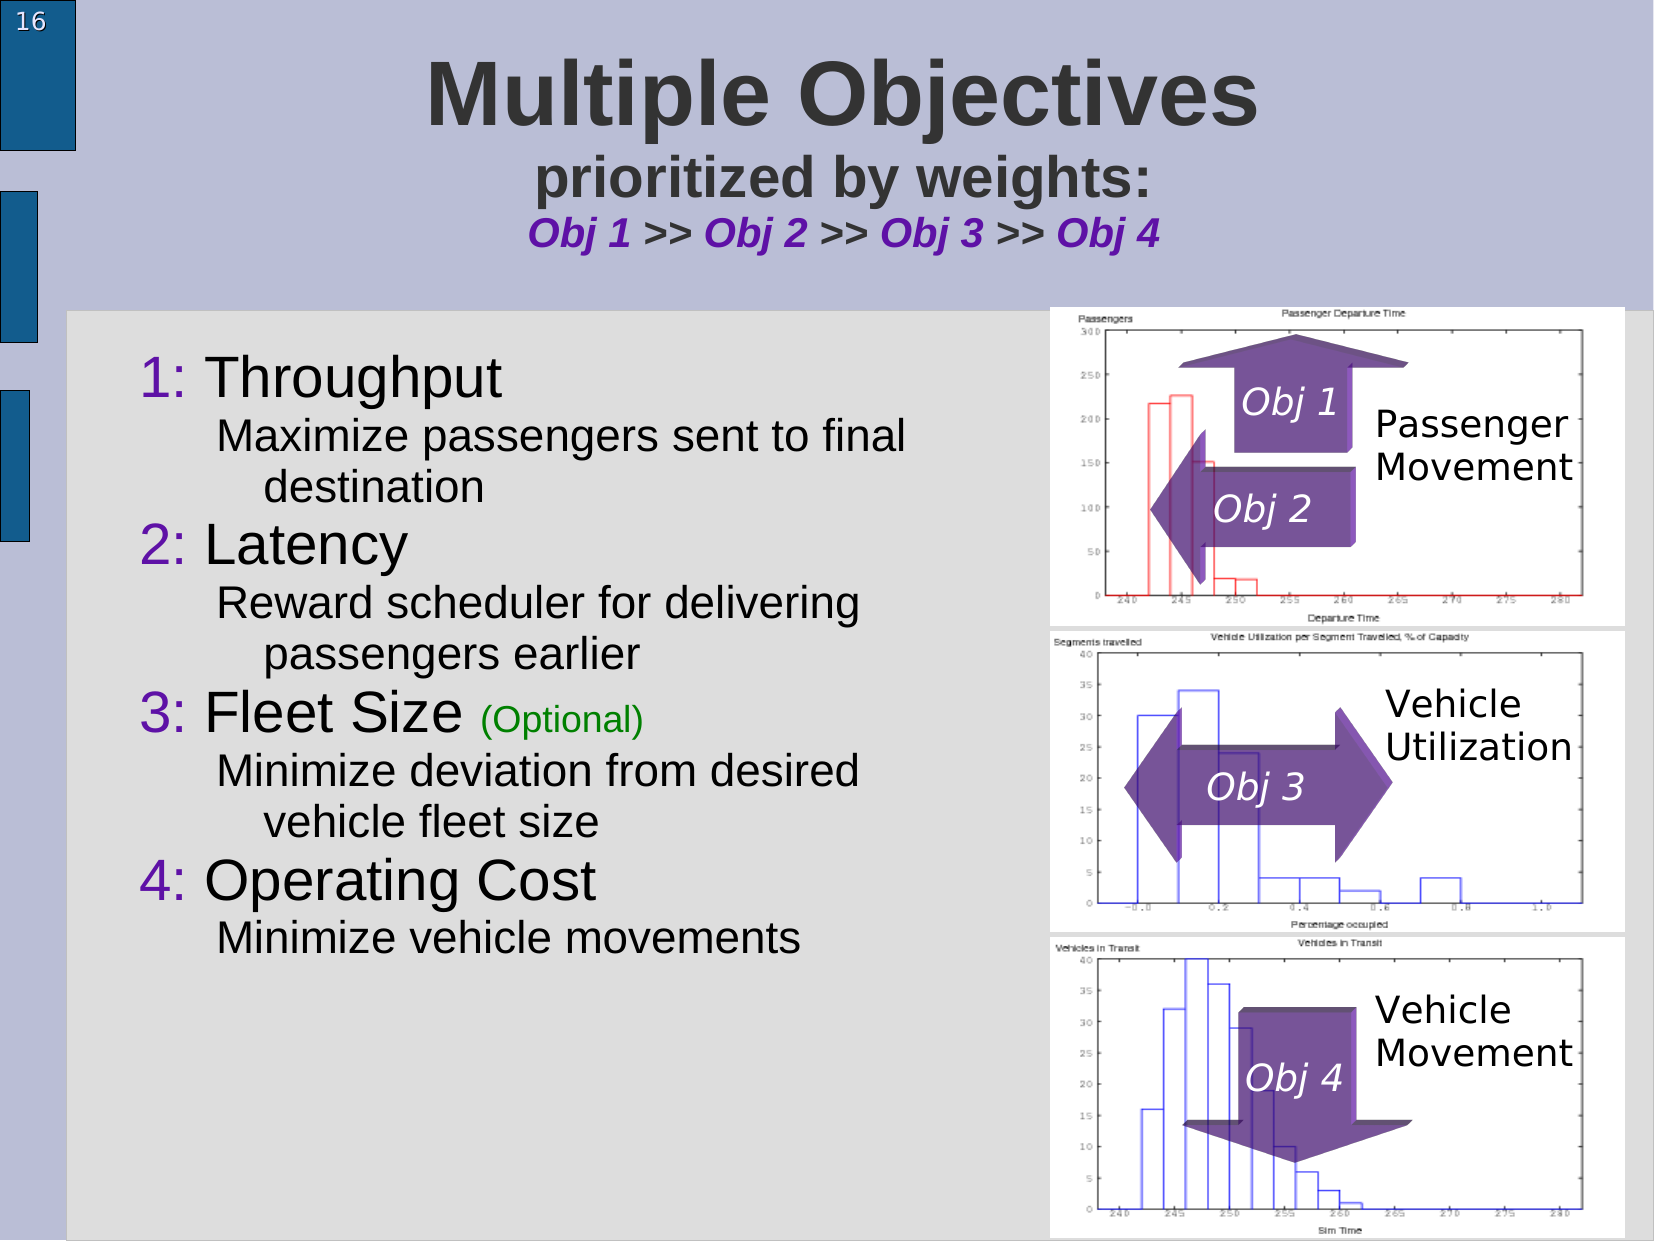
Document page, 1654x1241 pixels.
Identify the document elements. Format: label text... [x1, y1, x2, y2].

picture [1050, 631, 1625, 932]
title Multiple Objectives prioritized by weights: Obj 1 >> Obj 2 >> Obj 3 >> Obj 4 [75, 0, 1613, 299]
picture [1050, 937, 1625, 1238]
list 1: Throughput Maximize passengers sent to final destination 2: Latency Reward scheduler for delivering passengers earlier 3: Fleet Size (Optional) Minimize deviation from desired vehicle fleet size 4: Operating Cost Minimize vehicle movements [121, 344, 1013, 1127]
picture [1050, 307, 1625, 626]
